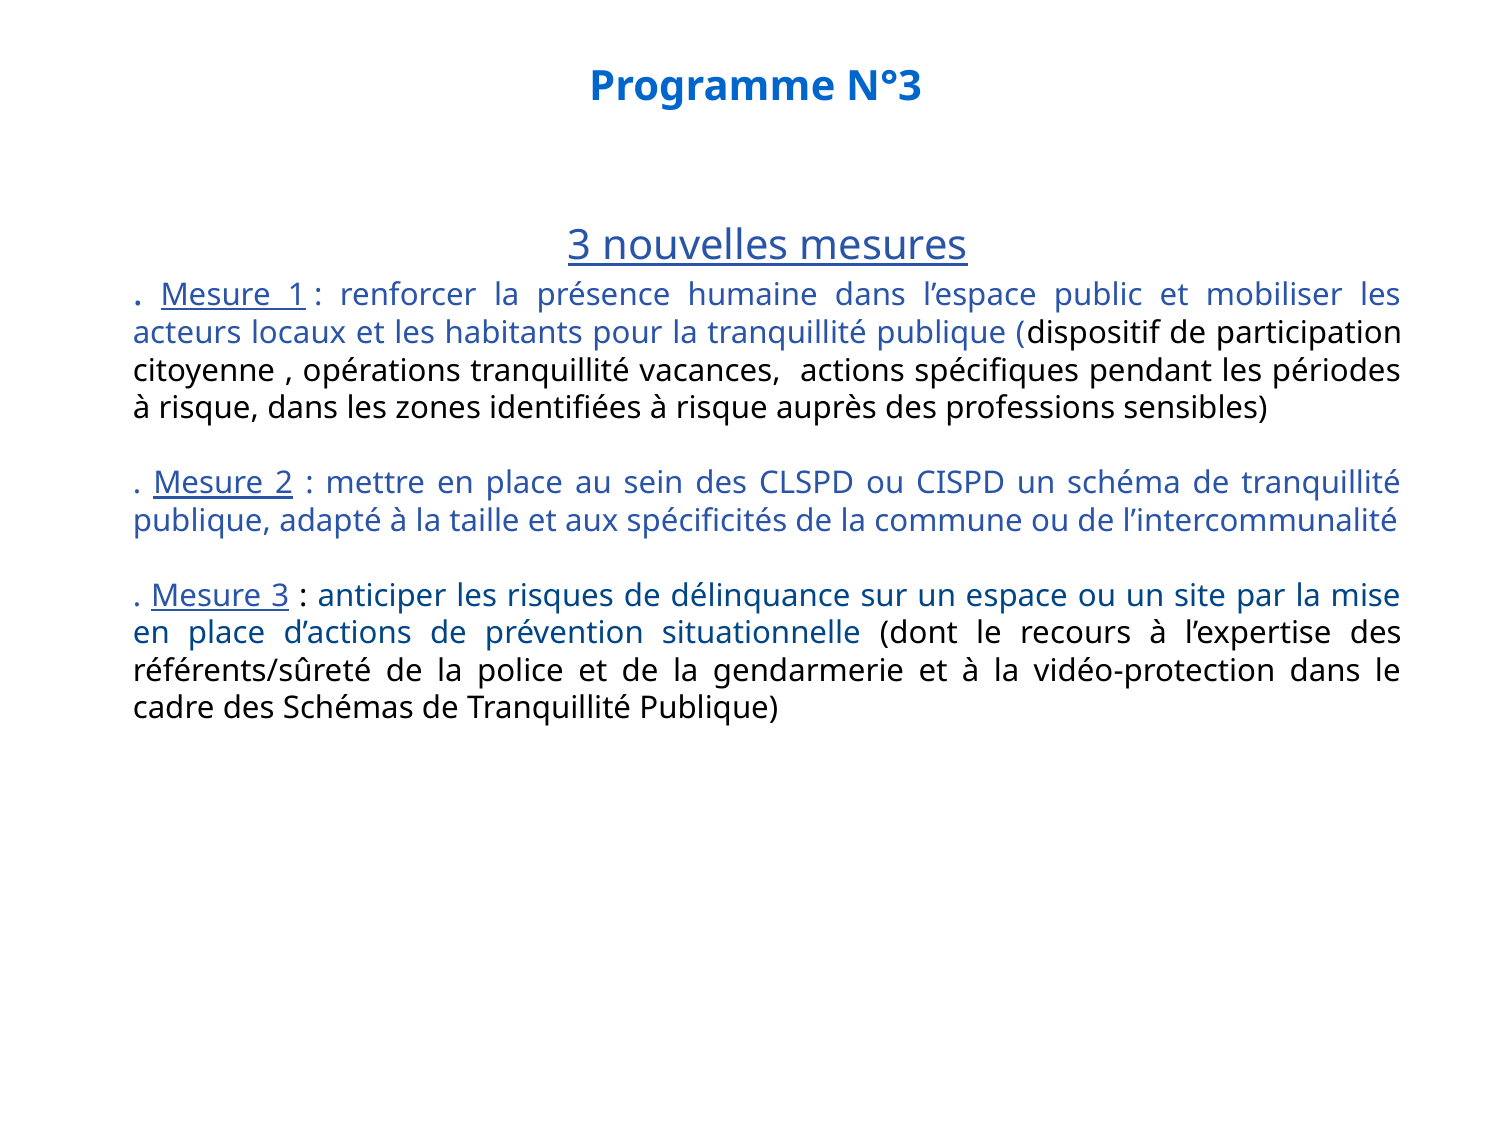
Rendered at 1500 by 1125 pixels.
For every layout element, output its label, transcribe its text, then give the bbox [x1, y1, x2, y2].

text_box Programme N°3 [70, 48, 1441, 174]
text_box 3 nouvelles mesures . Mesure 1 : renforcer la présence humaine dans l’espace public et mobiliser les acteurs locaux et les habitants pour la tranquillité publique (dispositif de participation citoyenne , opérations tranquillité vacances, actions spécifiques pendant les périodes à risque, dans les zones identifiées à risque auprès des professions sensibles) . Mesure 2 : mettre en place au sein des CLSPD ou CISPD un schéma de tranquillité publique, adapté à la taille et aux spécificités de la commune ou de l’intercommunalité . Mesure 3 : anticiper les risques de délinquance sur un espace ou un site par la mise en place d’actions de prévention situationnelle (dont le recours à l’expertise des référents/sûreté de la police et de la gendarmerie et à la vidéo-protection dans le cadre des Schémas de Tranquillité Publique) [118, 174, 1418, 1063]
